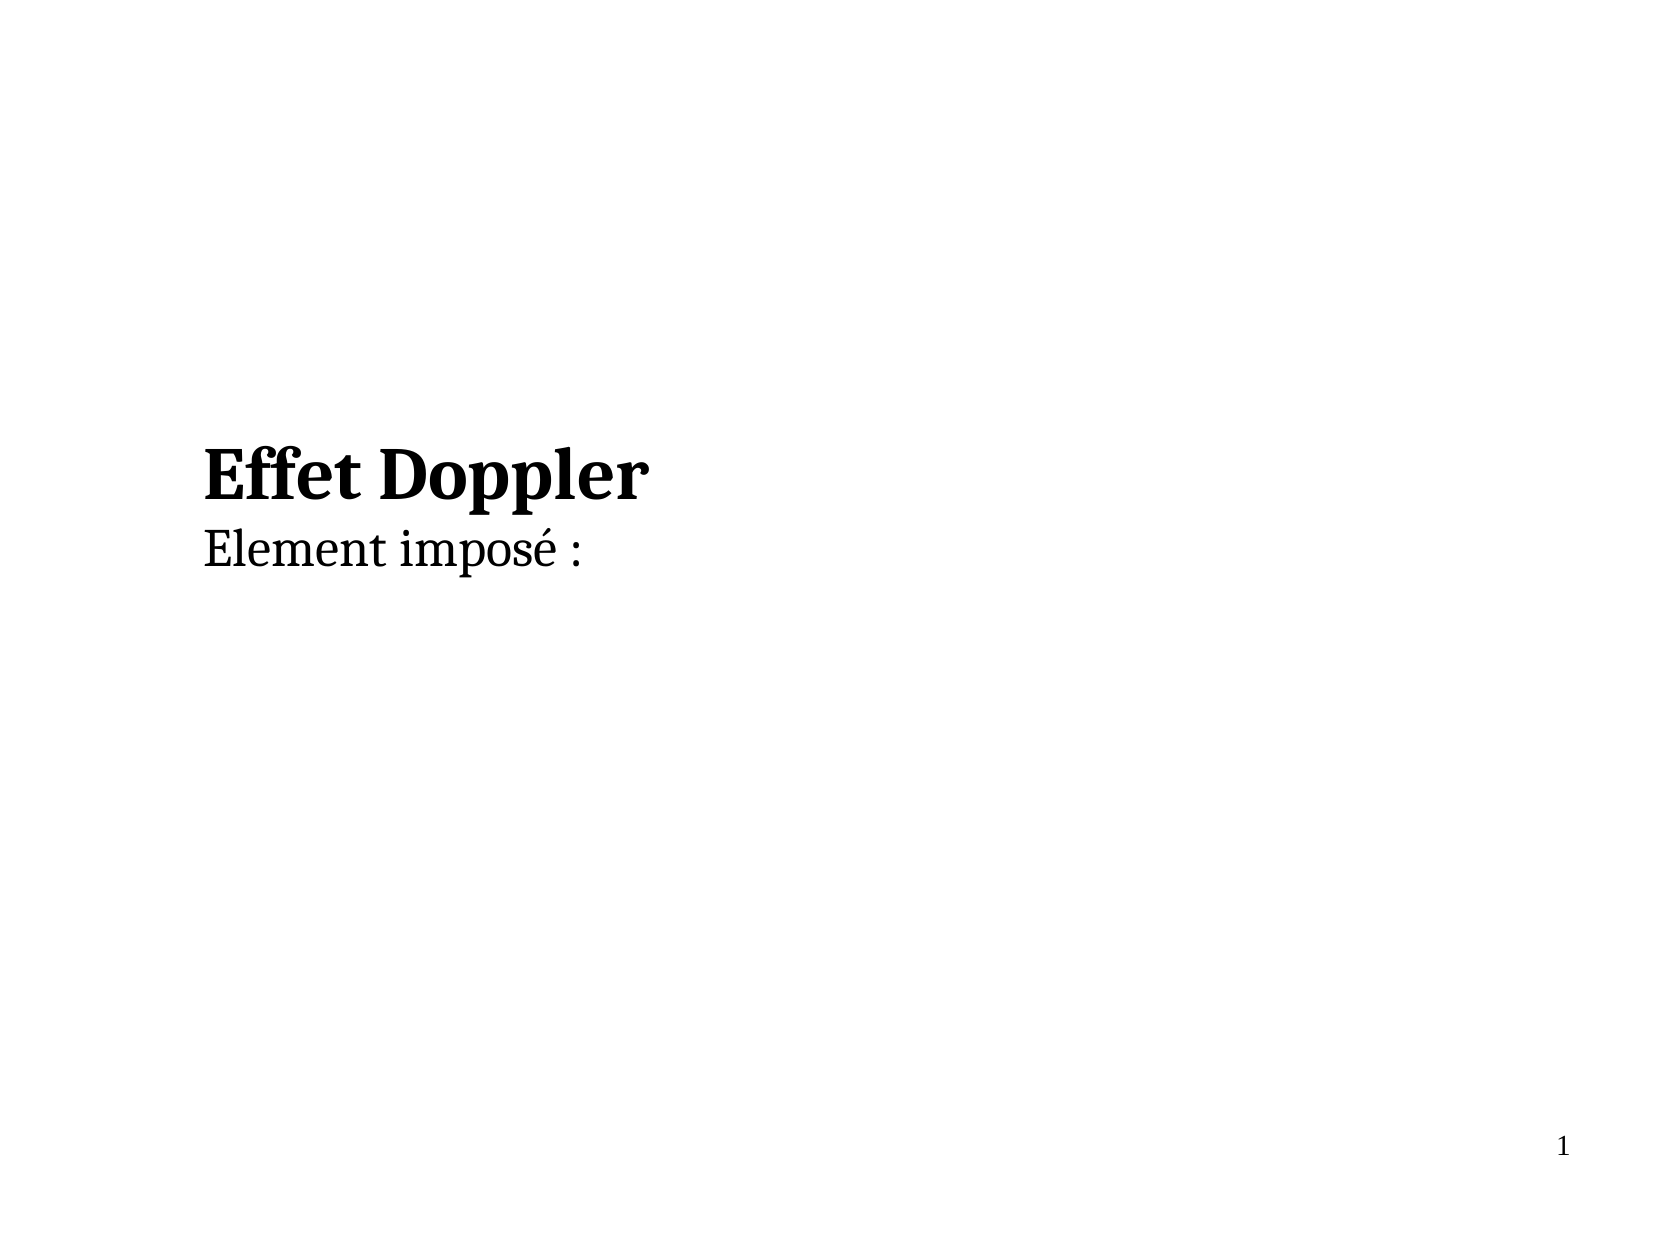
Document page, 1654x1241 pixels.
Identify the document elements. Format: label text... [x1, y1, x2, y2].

text_box Effet Doppler Element imposé : [188, 424, 851, 591]
